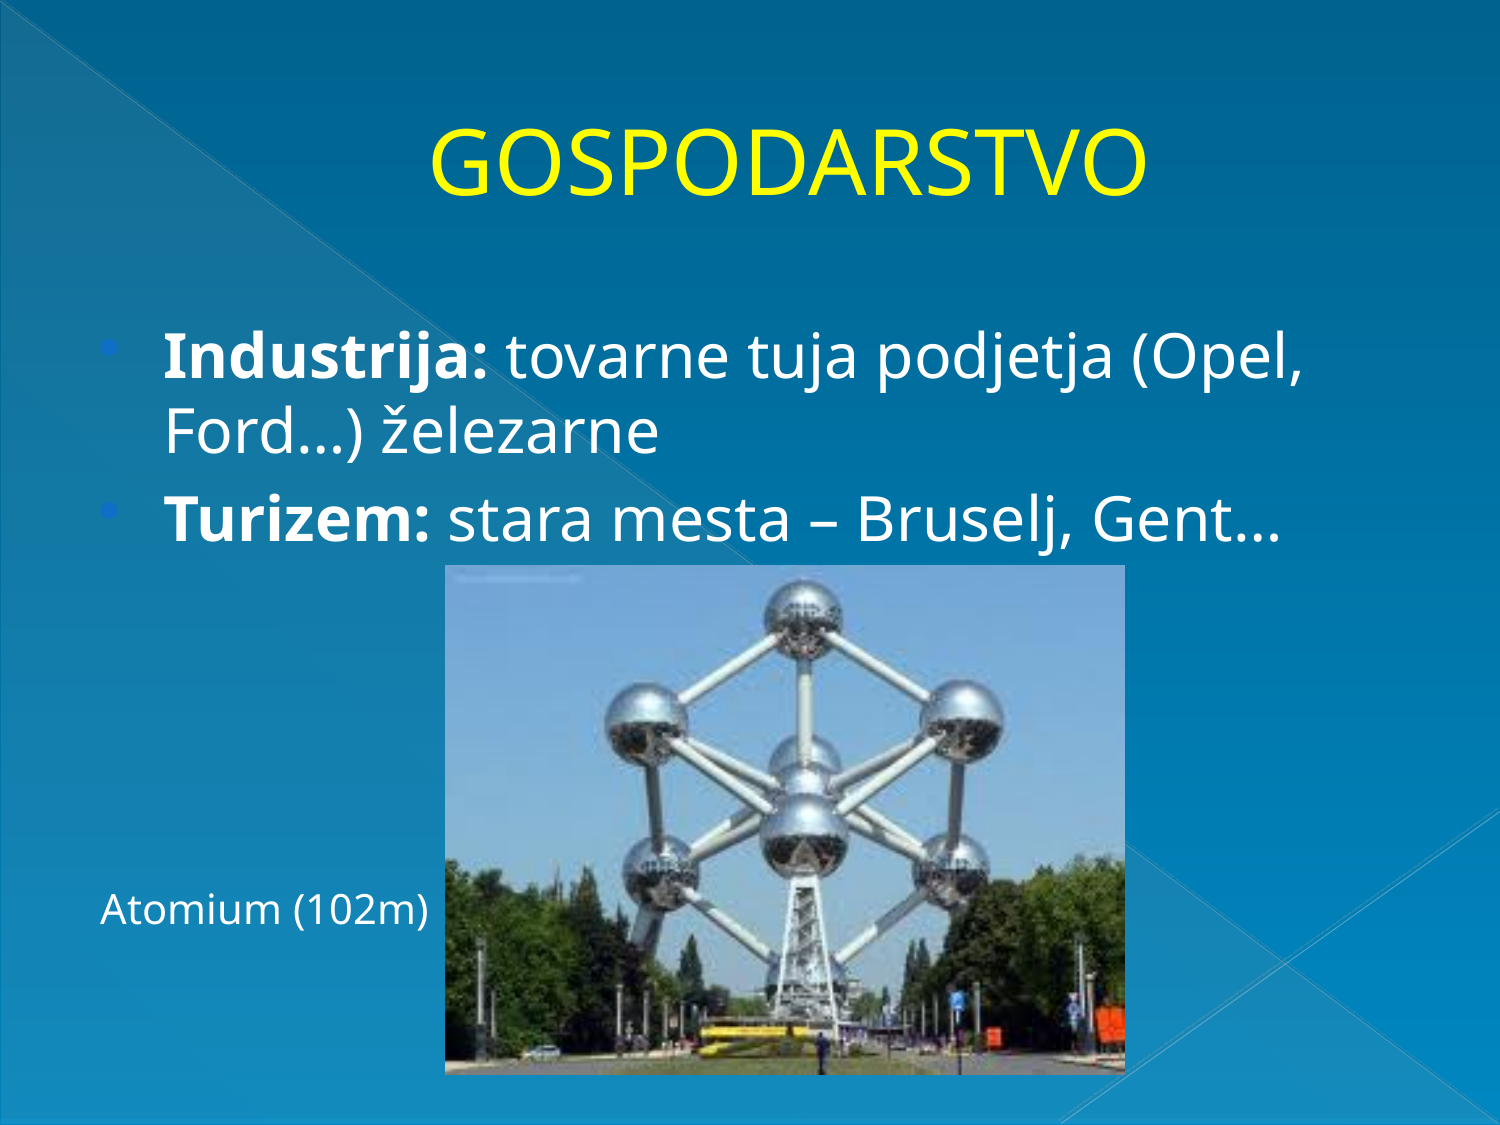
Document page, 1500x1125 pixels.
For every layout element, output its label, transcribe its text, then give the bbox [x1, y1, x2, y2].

title GOSPODARSTVO [75, 43, 1425, 274]
list Industrija: tovarne tuja podjetja (Opel, Ford…) železarne Turizem: stara mesta – Bruselj, Gent… Atomium (102m) [75, 308, 1425, 1059]
picture [445, 565, 1125, 1075]
